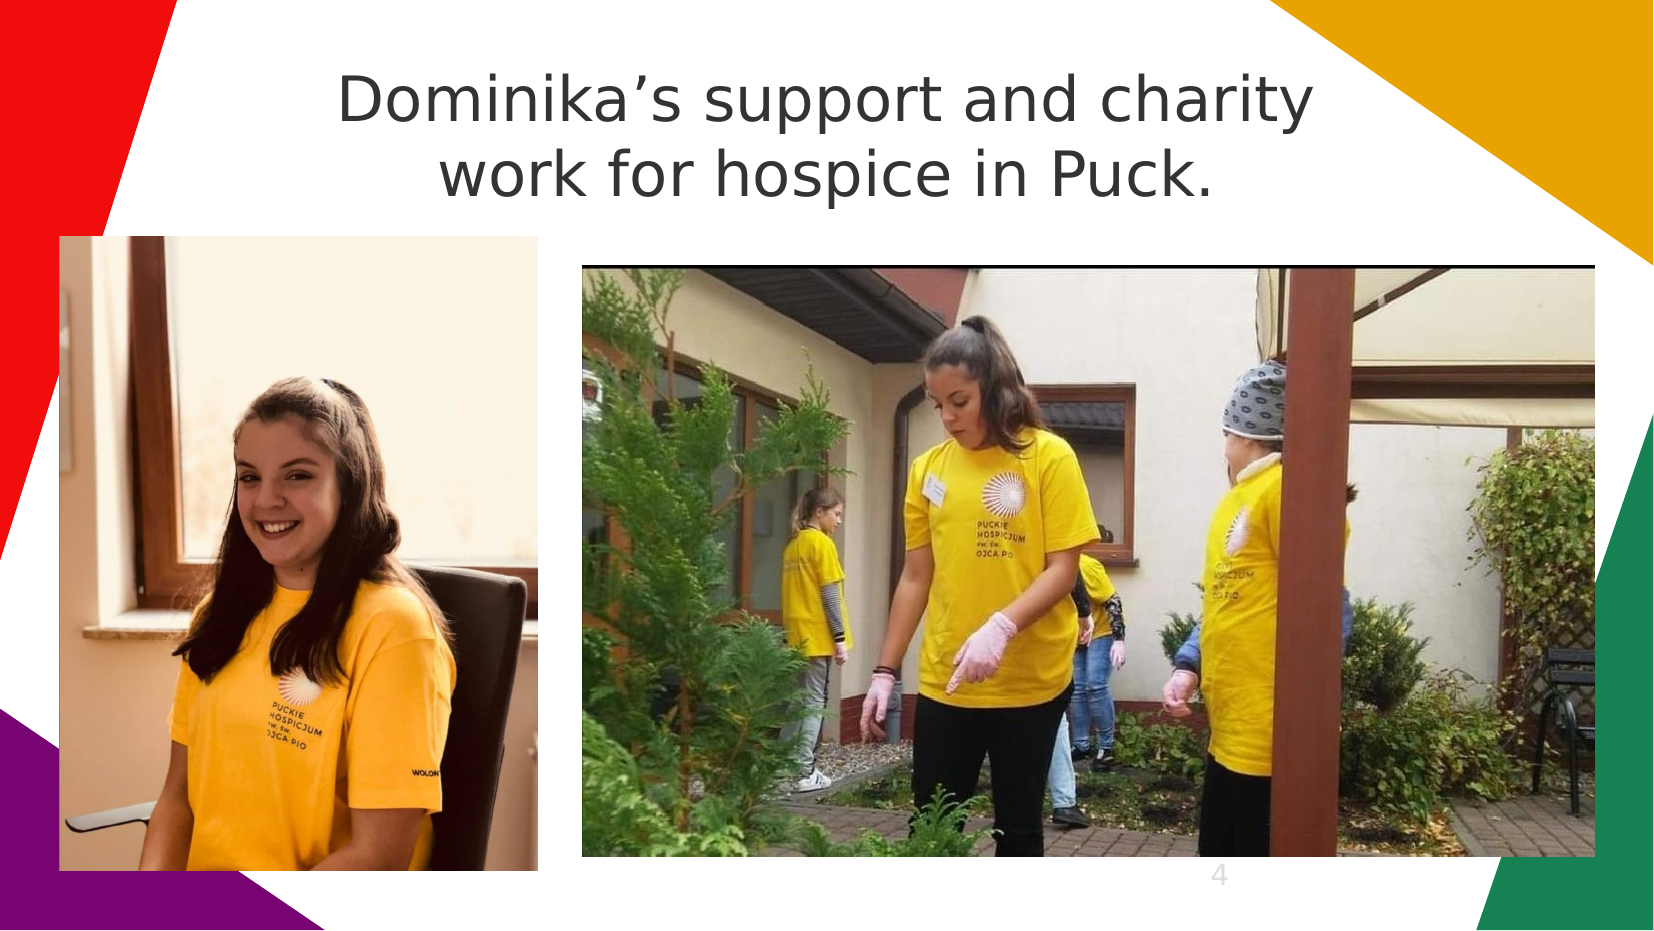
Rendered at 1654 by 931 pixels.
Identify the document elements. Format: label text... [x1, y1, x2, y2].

picture [582, 265, 1595, 857]
text_box [1210, 857, 1595, 916]
picture [59, 236, 538, 871]
title Dominika’s support and charity work for hospice in Puck. [295, 59, 1359, 207]
